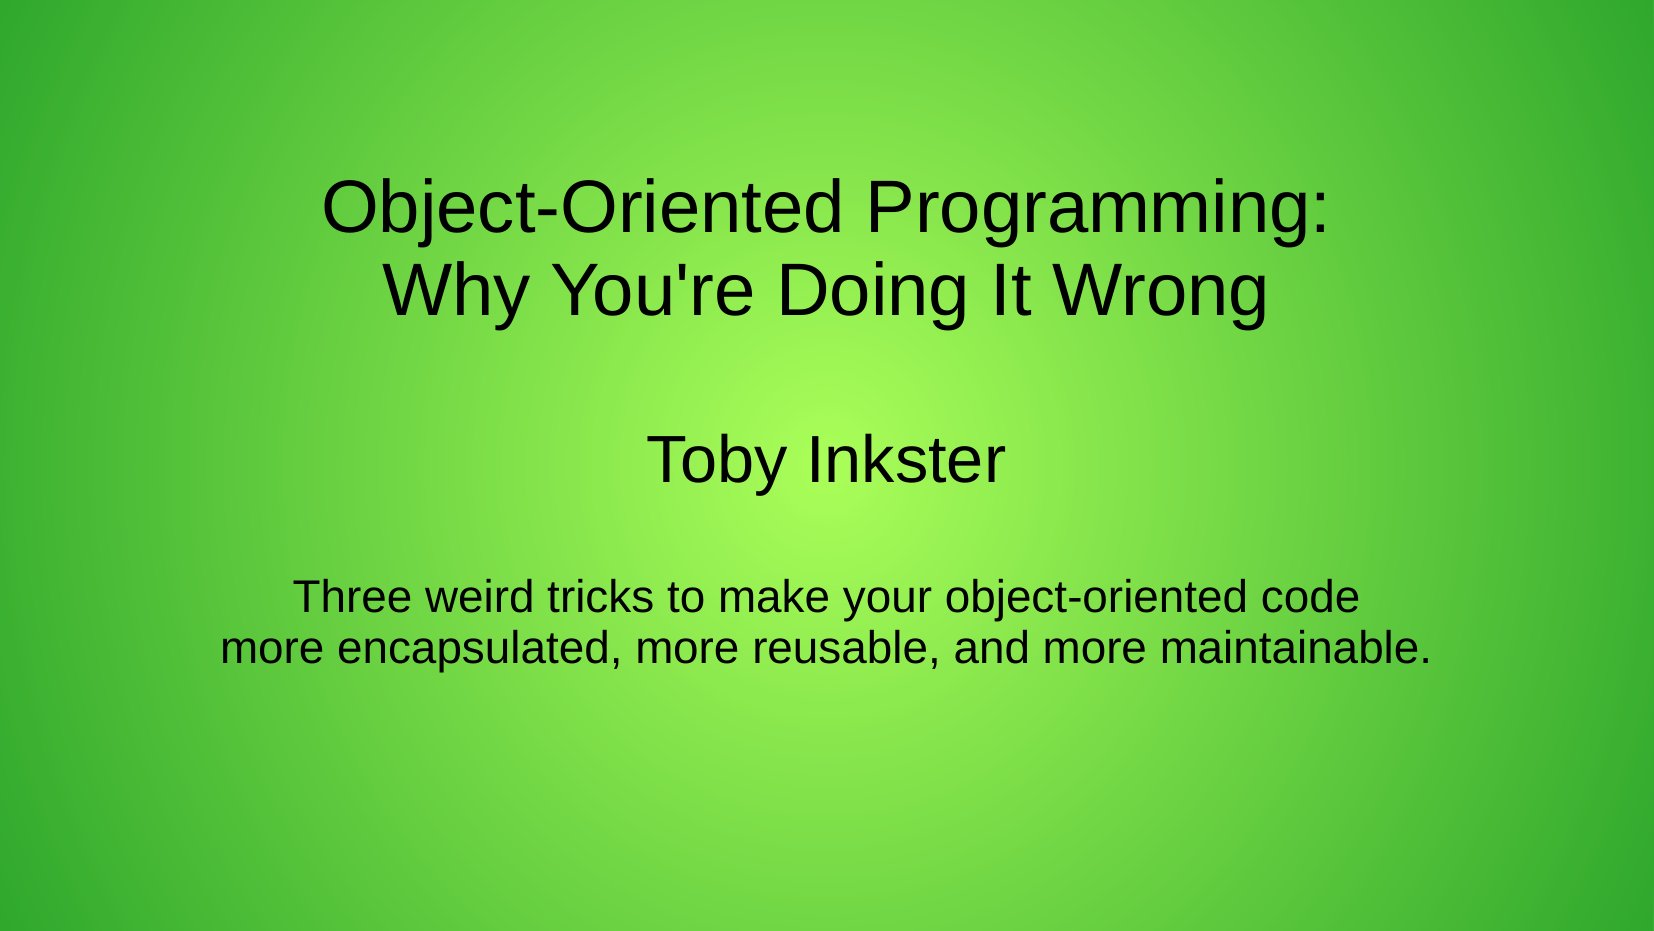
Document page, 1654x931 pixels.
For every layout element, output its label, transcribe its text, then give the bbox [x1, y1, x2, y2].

subtitle Toby Inkster Three weird tricks to make your object-oriented code more encapsulated, more reusable, and more maintainable. [82, 277, 1571, 818]
title Object-Oriented Programming: Why You're Doing It Wrong [82, 165, 1571, 277]
